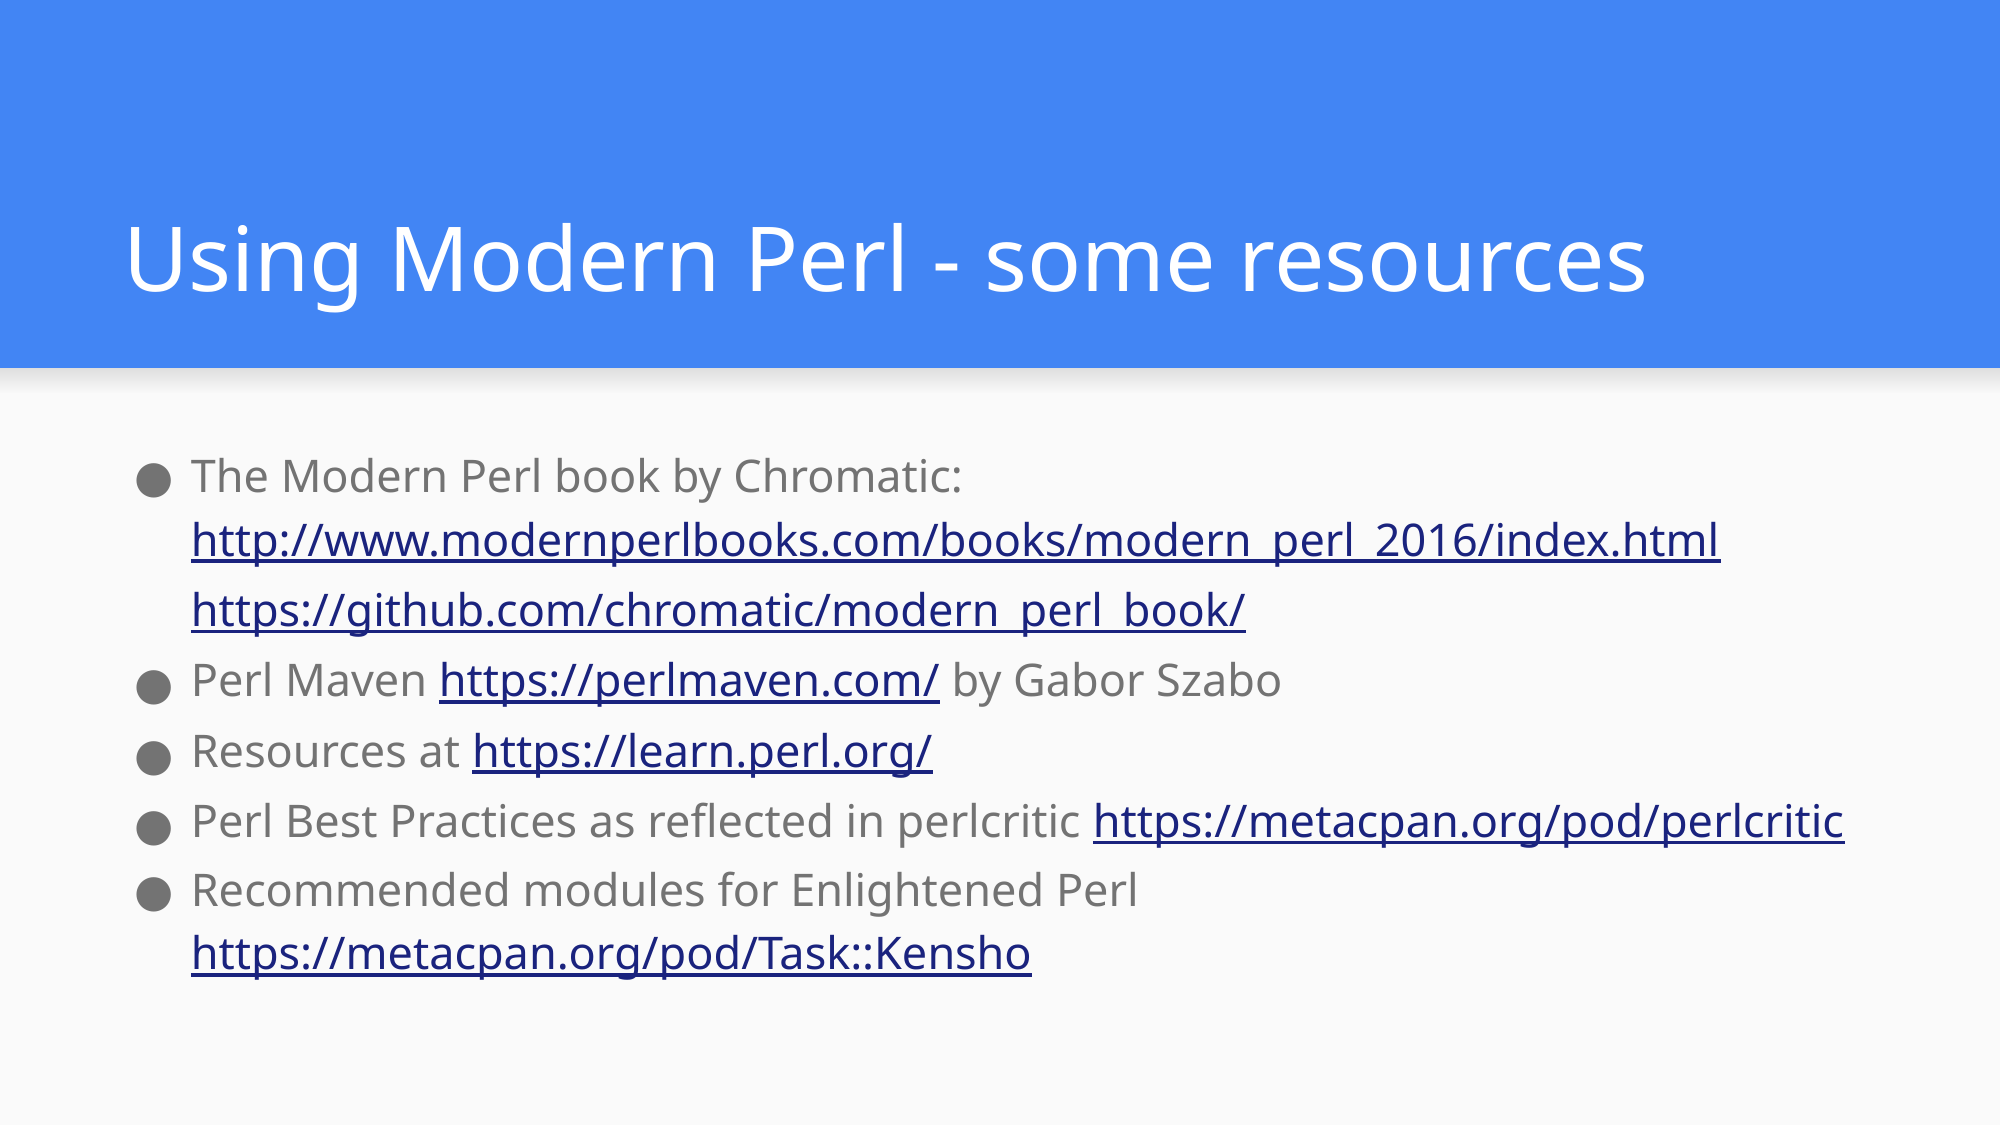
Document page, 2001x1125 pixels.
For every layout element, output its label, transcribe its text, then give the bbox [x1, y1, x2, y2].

list The Modern Perl book by Chromatic: http://www.modernperlbooks.com/books/modern_perl_2016/index.html https://github.com/chromatic/modern_perl_book/ Perl Maven https://perlmaven.com/ by Gabor Szabo Resources at https://learn.perl.org/ Perl Best Practices as reflected in perlcritic https://metacpan.org/pod/perlcritic Recommended modules for Enlightened Perl https://metacpan.org/pod/Task::Kensho [103, 419, 1902, 1013]
title Using Modern Perl - some resources [103, 161, 1902, 330]
